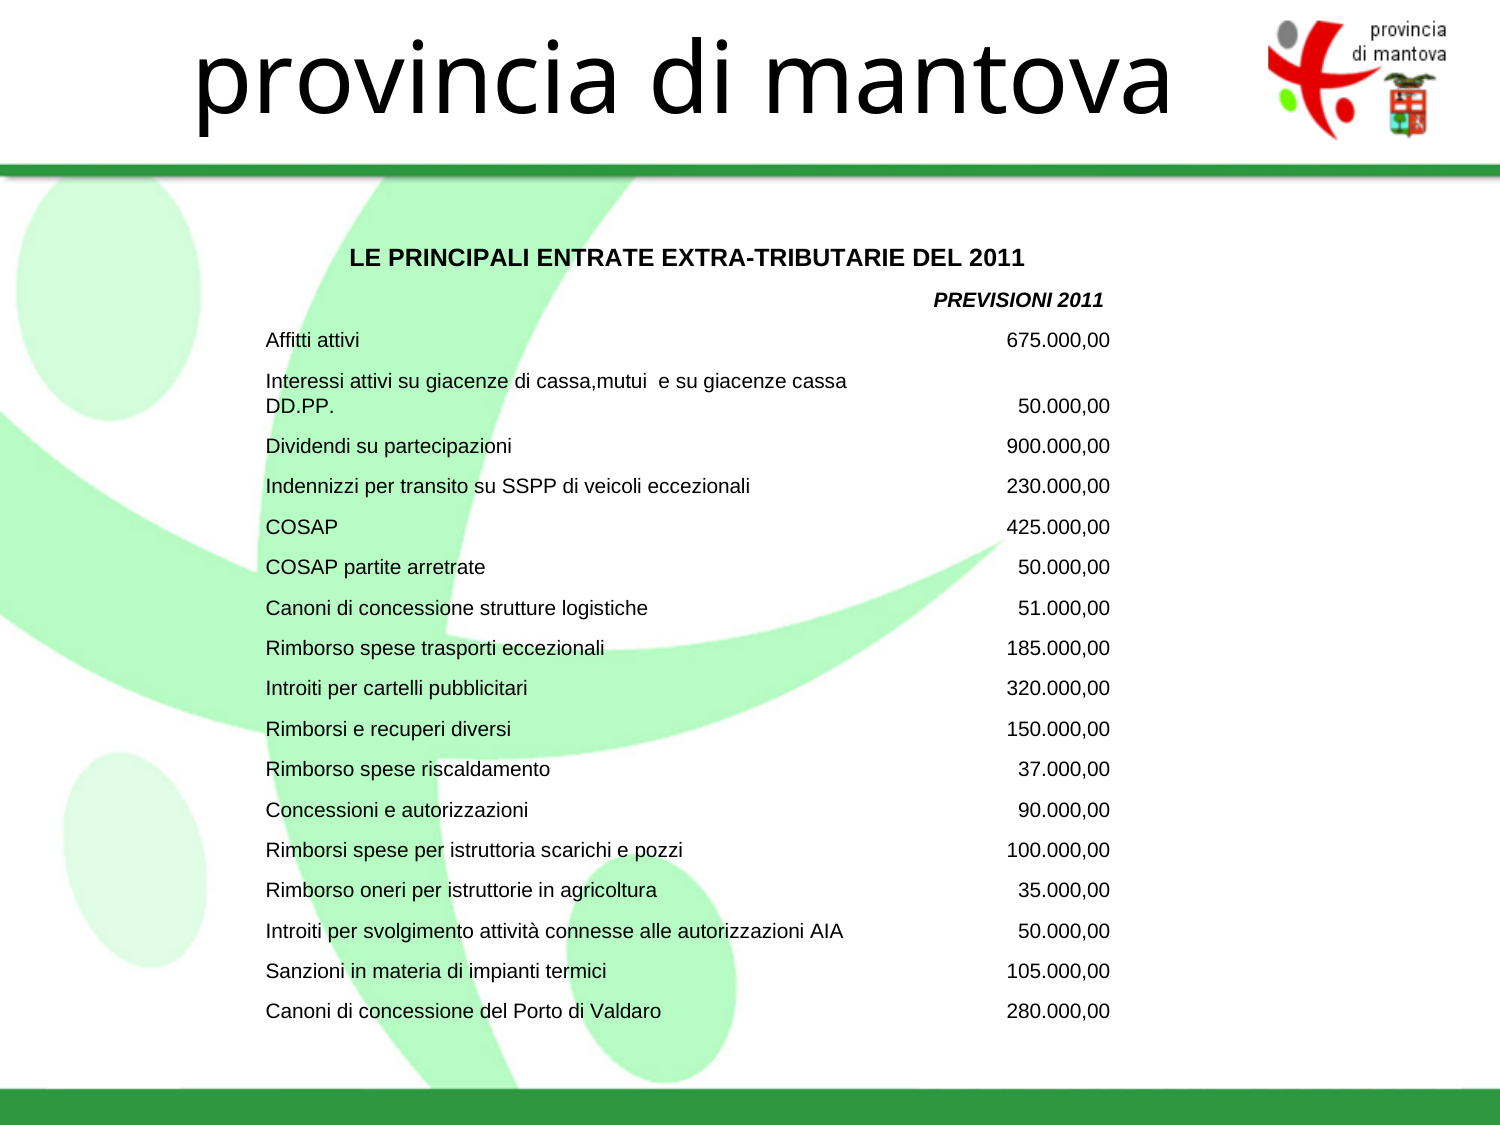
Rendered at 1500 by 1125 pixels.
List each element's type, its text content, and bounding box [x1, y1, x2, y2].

table_cell PREVISIONI 2011 [912, 279, 1125, 319]
table_cell Rimborso spese trasporti eccezionali [251, 627, 912, 667]
picture [0, 162, 1500, 1125]
table_cell COSAP partite arretrate [251, 546, 912, 586]
table_cell Affitti attivi [251, 319, 912, 360]
table_cell 230.000,00 [912, 465, 1125, 506]
table_cell Concessioni e autorizzazioni [251, 788, 912, 829]
table_cell Canoni di concessione strutture logistiche [251, 586, 912, 627]
table_cell 51.000,00 [912, 586, 1125, 627]
table_cell Indennizzi per transito su SSPP di veicoli eccezionali [251, 465, 912, 506]
table_cell 90.000,00 [912, 788, 1125, 829]
table_cell Rimborsi e recuperi diversi [251, 708, 912, 748]
table_cell 900.000,00 [912, 425, 1125, 465]
table_cell Introiti per svolgimento attività connesse alle autorizzazioni AIA [251, 910, 912, 950]
table_cell Rimborso oneri per istruttorie in agricoltura [251, 869, 912, 910]
table_cell Rimborsi spese per istruttoria scarichi e pozzi [251, 829, 912, 869]
table_cell Interessi attivi su giacenze di cassa,mutui e su giacenze cassa DD.PP. [251, 360, 912, 425]
table_cell 320.000,00 [912, 667, 1125, 708]
table_cell 150.000,00 [912, 708, 1125, 748]
table_cell 425.000,00 [912, 506, 1125, 546]
table_cell 675.000,00 [912, 319, 1125, 360]
table_cell 100.000,00 [912, 829, 1125, 869]
table_cell 185.000,00 [912, 627, 1125, 667]
table_cell 35.000,00 [912, 869, 1125, 910]
picture [1267, 15, 1452, 142]
table_cell Introiti per cartelli pubblicitari [251, 667, 912, 708]
table_header LE PRINCIPALI ENTRATE EXTRA-TRIBUTARIE DEL 2011 [251, 233, 1125, 279]
table_cell Canoni di concessione del Porto di Valdaro [251, 990, 912, 1031]
table_cell 50.000,00 [912, 546, 1125, 586]
table_cell Rimborso spese riscaldamento [251, 748, 912, 788]
table_cell 50.000,00 [912, 360, 1125, 425]
text_box provincia di mantova [176, 5, 1205, 142]
table_cell COSAP [251, 506, 912, 546]
table_cell 37.000,00 [912, 748, 1125, 788]
table_cell Sanzioni in materia di impianti termici [251, 950, 912, 990]
table_cell [251, 279, 912, 319]
table_cell 105.000,00 [912, 950, 1125, 990]
table_cell Dividendi su partecipazioni [251, 425, 912, 465]
table_cell 280.000,00 [912, 990, 1125, 1031]
table_cell 50.000,00 [912, 910, 1125, 950]
